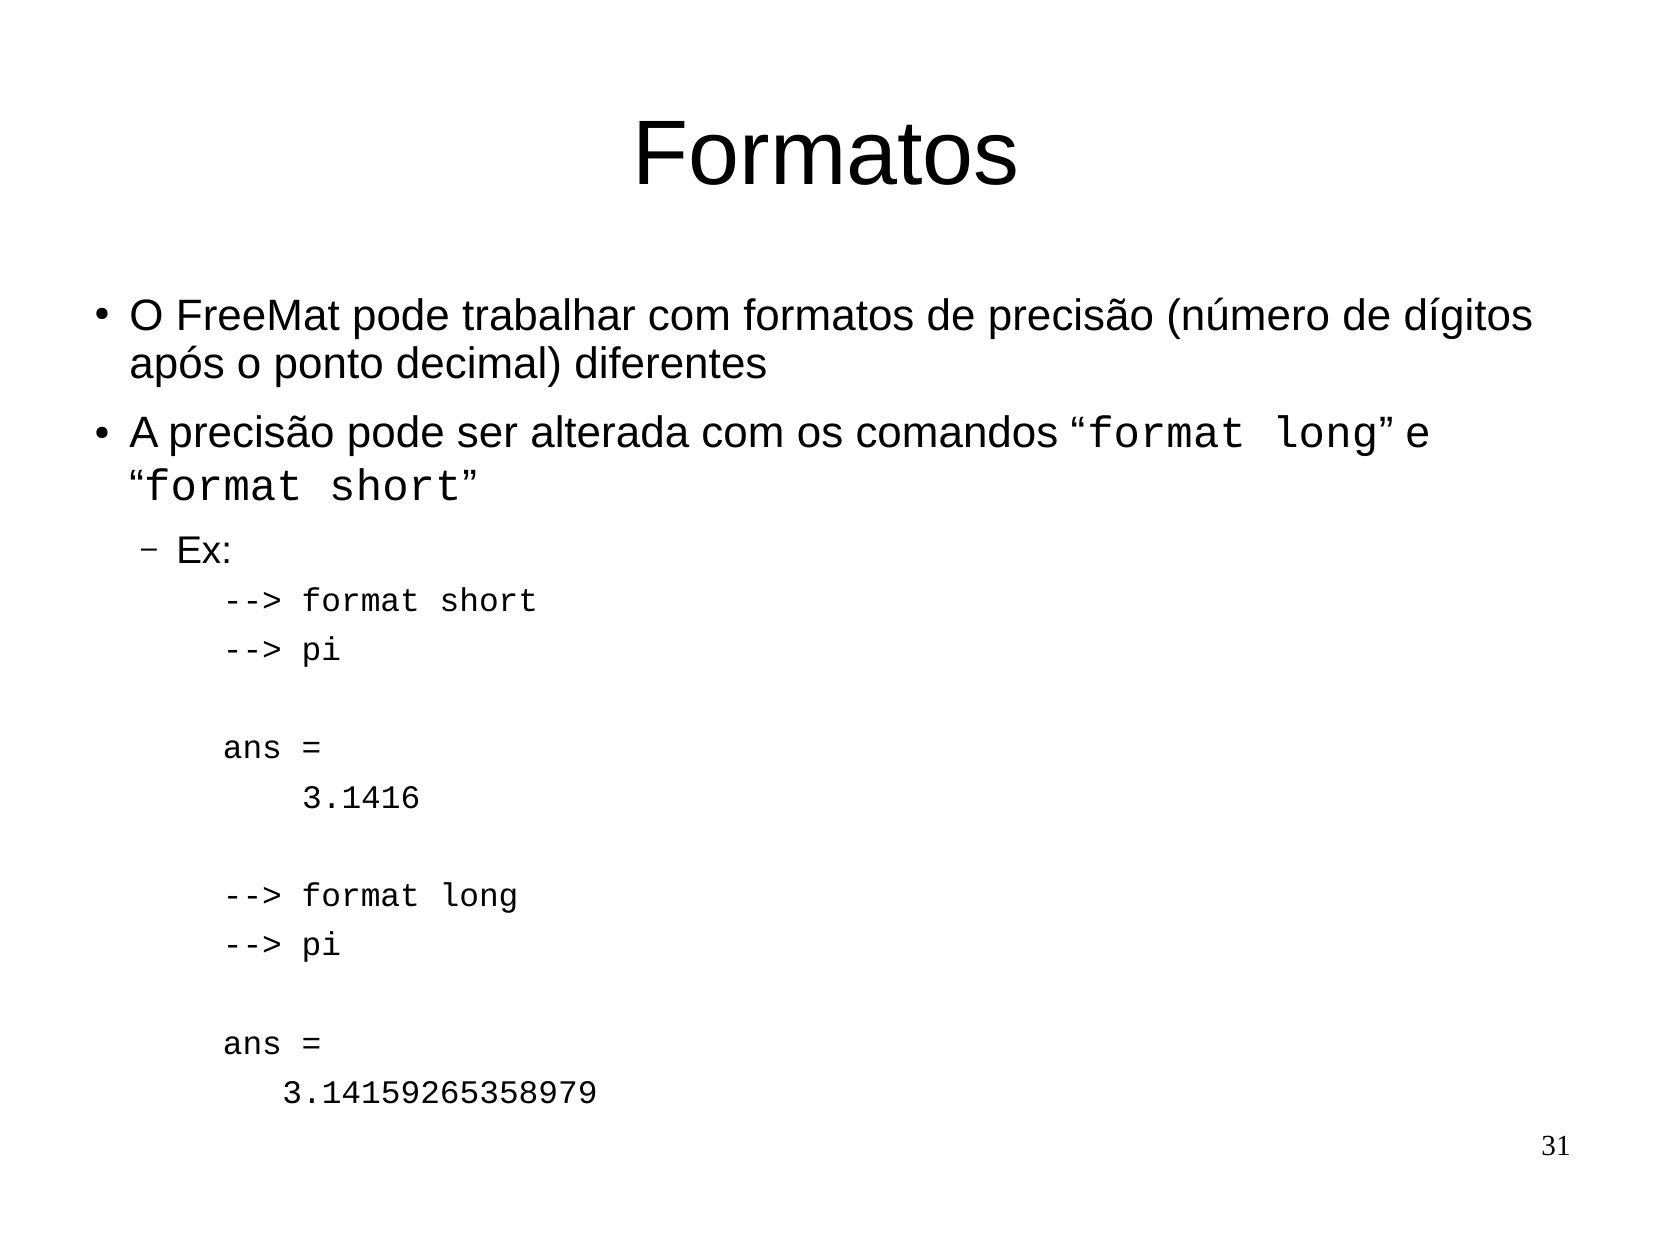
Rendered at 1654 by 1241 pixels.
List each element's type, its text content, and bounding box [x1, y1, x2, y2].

list O FreeMat pode trabalhar com formatos de precisão (número de dígitos após o ponto decimal) diferentes A precisão pode ser alterada com os comandos “format long” e “format short” Ex: --> format short --> pi ans = 3.1416 --> format long --> pi ans = 3.14159265358979 [82, 290, 1571, 1123]
title Formatos [82, 49, 1571, 257]
